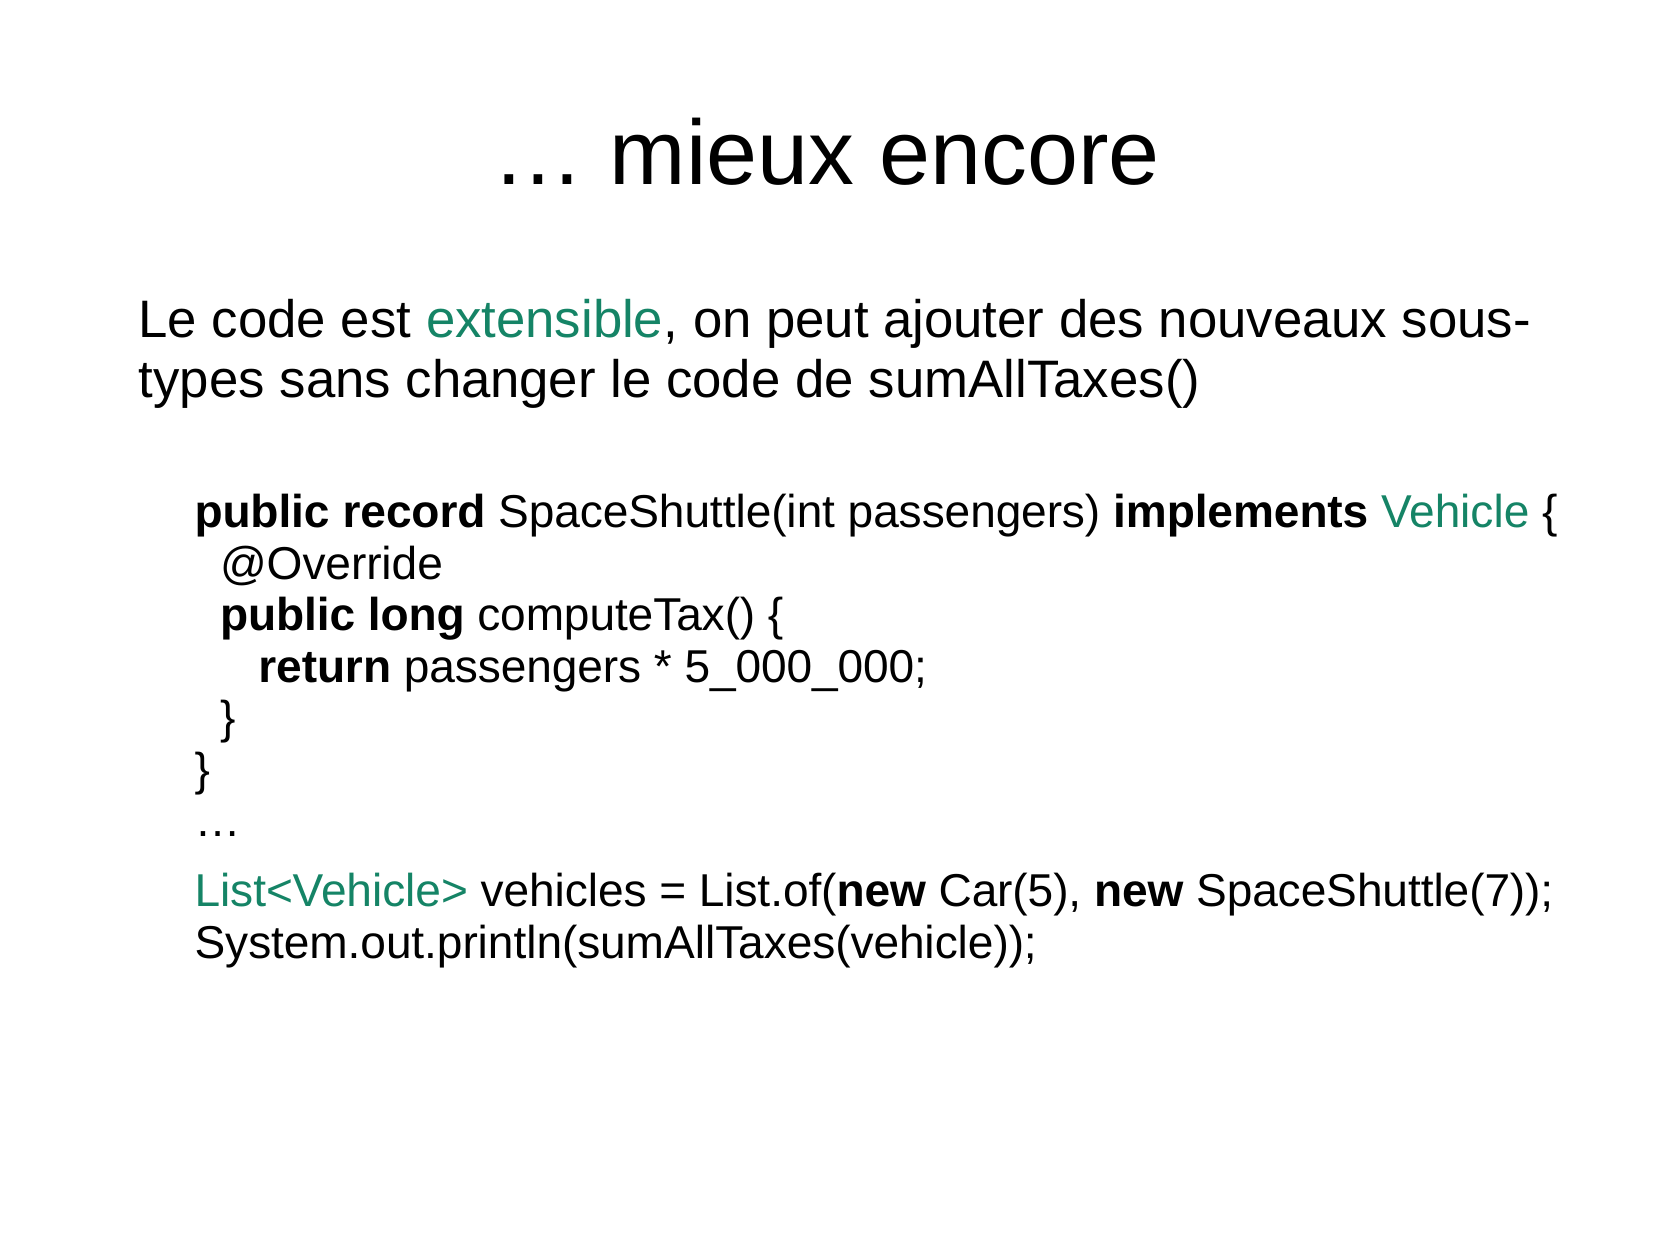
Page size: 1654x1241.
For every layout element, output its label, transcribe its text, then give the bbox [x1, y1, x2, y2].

title … mieux encore [82, 49, 1571, 257]
list Le code est extensible, on peut ajouter des nouveaux sous-types sans changer le code de sumAllTaxes() public record SpaceShuttle(int passengers) implements Vehicle { @Override public long computeTax() { return passengers * 5_000_000; } } … List<Vehicle> vehicles = List.of(new Car(5), new SpaceShuttle(7)); System.out.println(sumAllTaxes(vehicle)); [82, 290, 1571, 1096]
